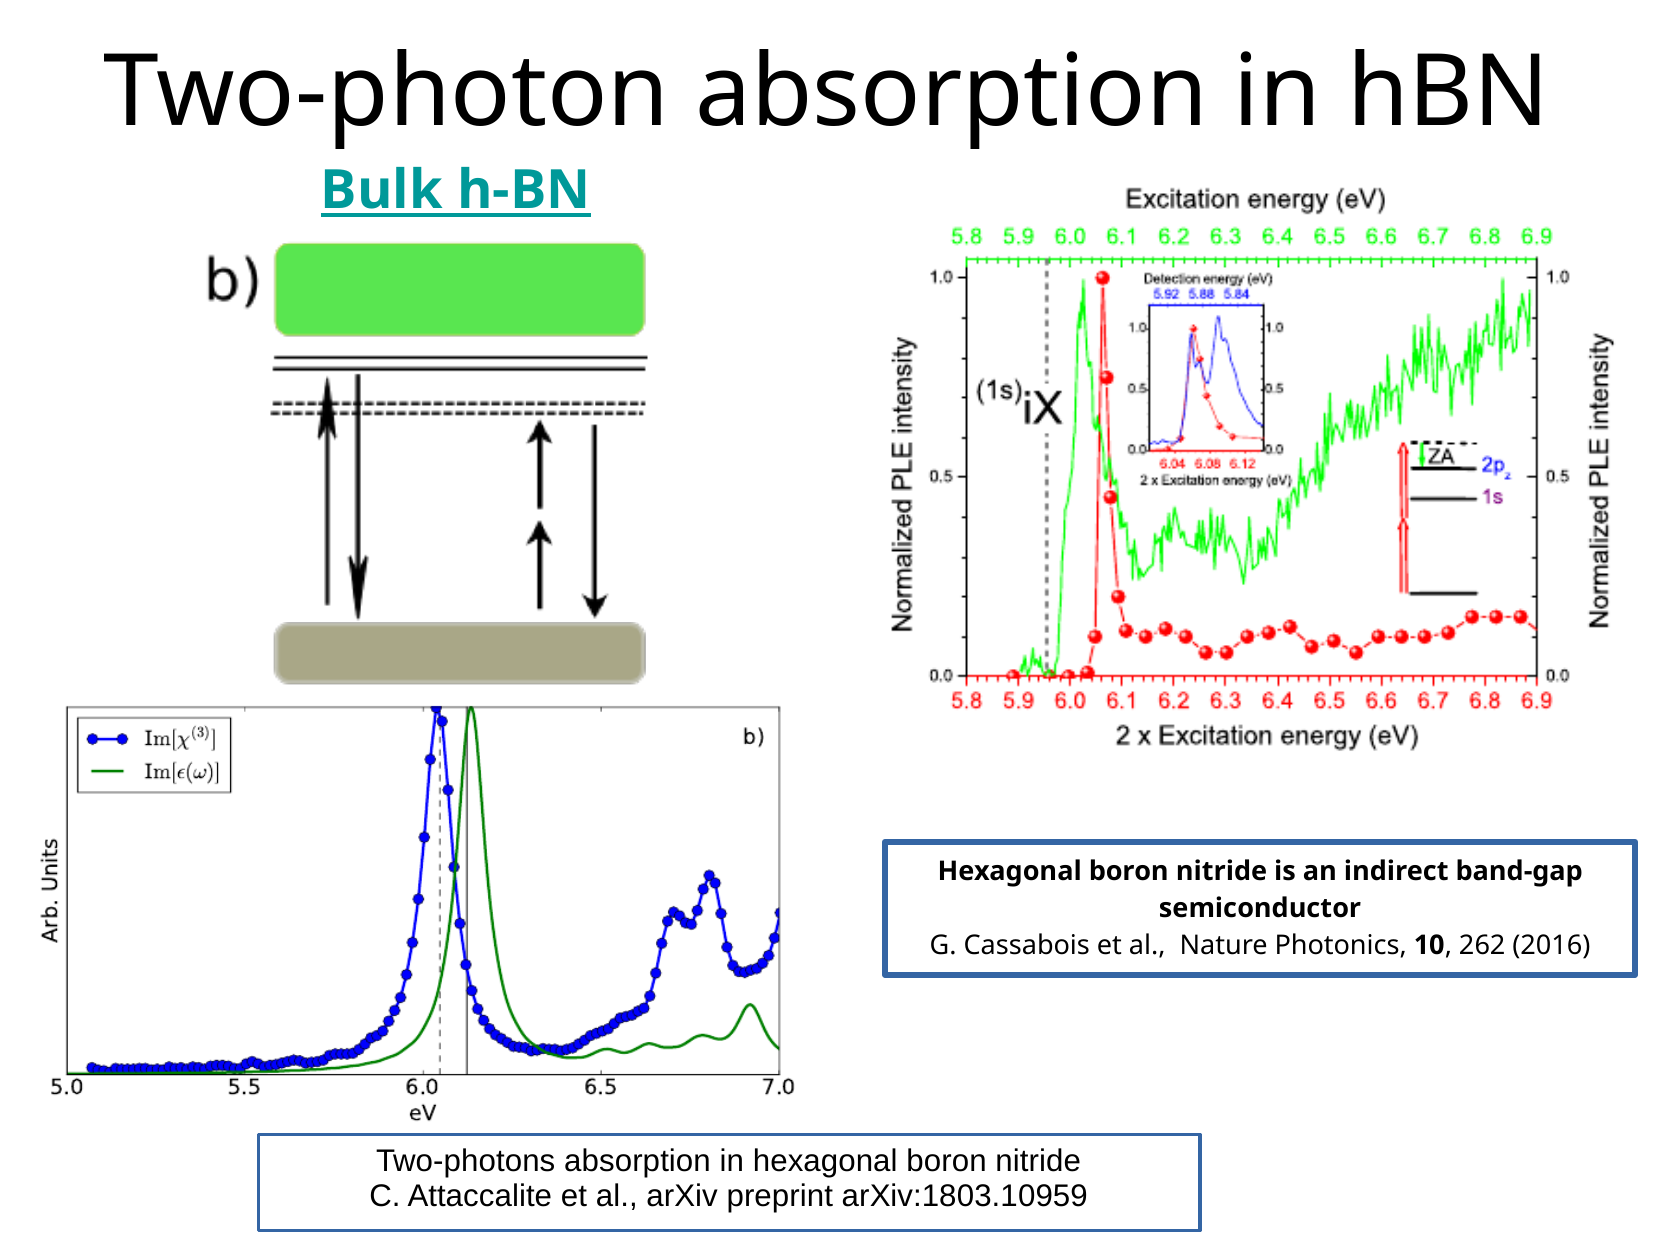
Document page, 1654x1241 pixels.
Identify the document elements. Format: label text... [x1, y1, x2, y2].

text_box Hexagonal boron nitride is an indirect band-gap semiconductor G. Cassabois et al., Nature Photonics, 10, 262 (2016) [885, 841, 1636, 976]
text_box Bulk h-BN [248, 160, 686, 228]
text_box Two-photons absorption in hexagonal boron nitride C. Attaccalite et al., arXiv preprint arXiv:1803.10959 [258, 1134, 1201, 1231]
title Two-photon absorption in hBN [82, 14, 1571, 160]
picture [30, 218, 809, 1126]
picture [859, 159, 1636, 775]
